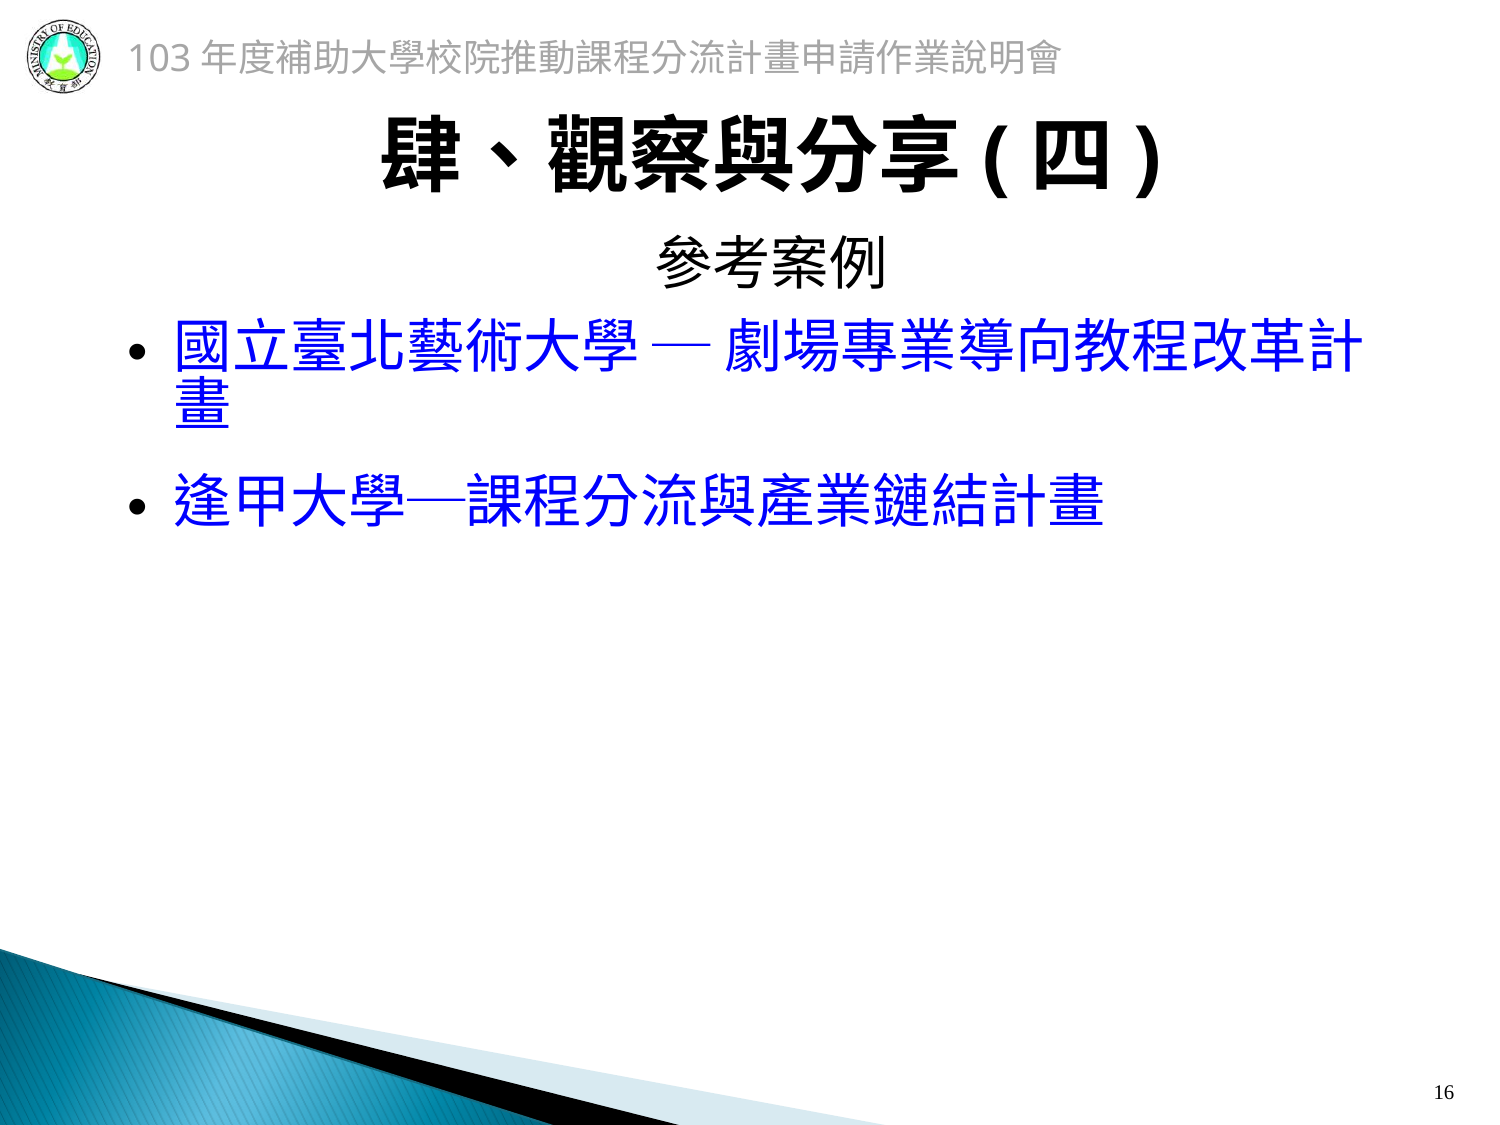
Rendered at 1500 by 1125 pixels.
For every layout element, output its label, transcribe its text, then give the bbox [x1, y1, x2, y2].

picture [17, 19, 102, 96]
text_box 16 [1418, 1051, 1479, 1112]
text_box 參考案例 國立臺北藝術大學 ─ 劇場專業導向教程改革計畫 逢甲大學 ─ 課程分流與產業鏈結計畫 [112, 218, 1430, 472]
text_box 肆、觀察與分享(四) [112, 95, 1430, 212]
text_box 103年度補助大學校院推動課程分流計畫申請作業說明會 [112, 26, 1436, 88]
